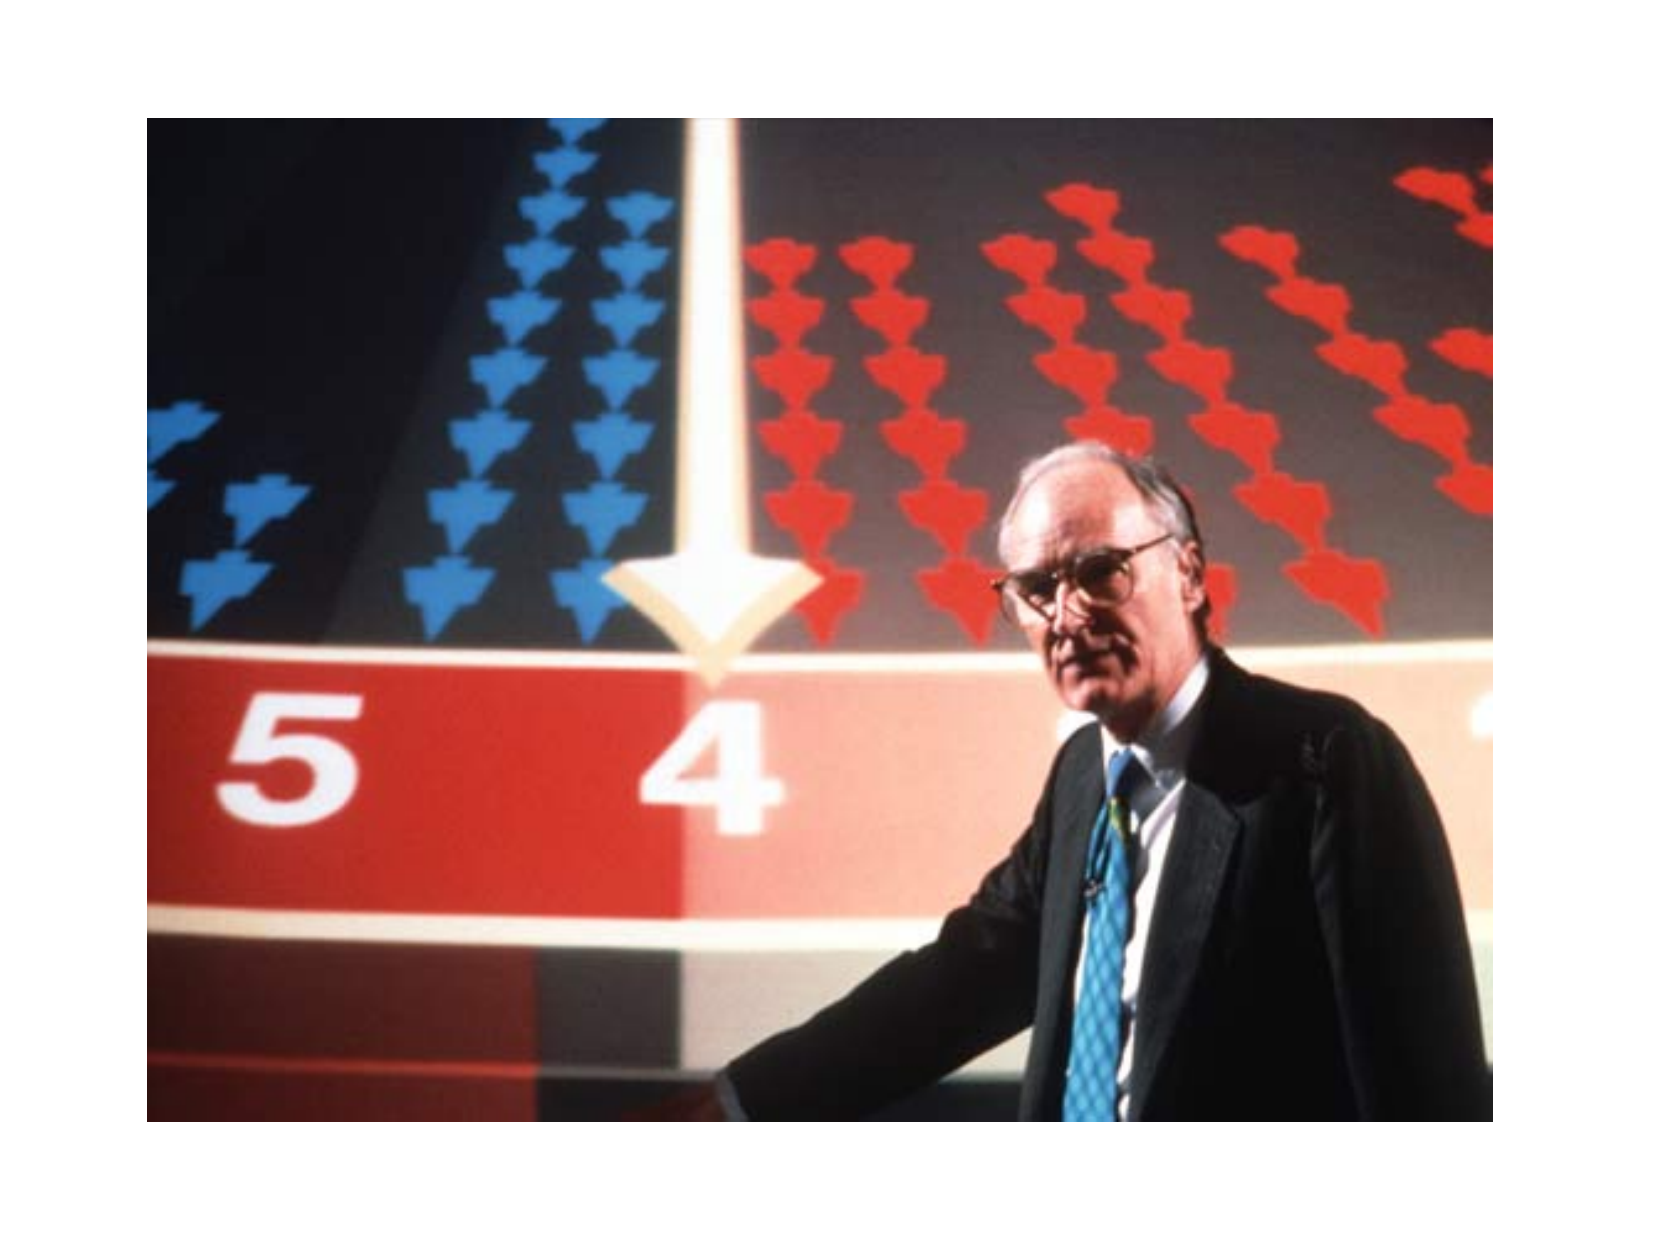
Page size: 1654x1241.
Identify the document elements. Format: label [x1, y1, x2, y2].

picture [147, 118, 1493, 1123]
